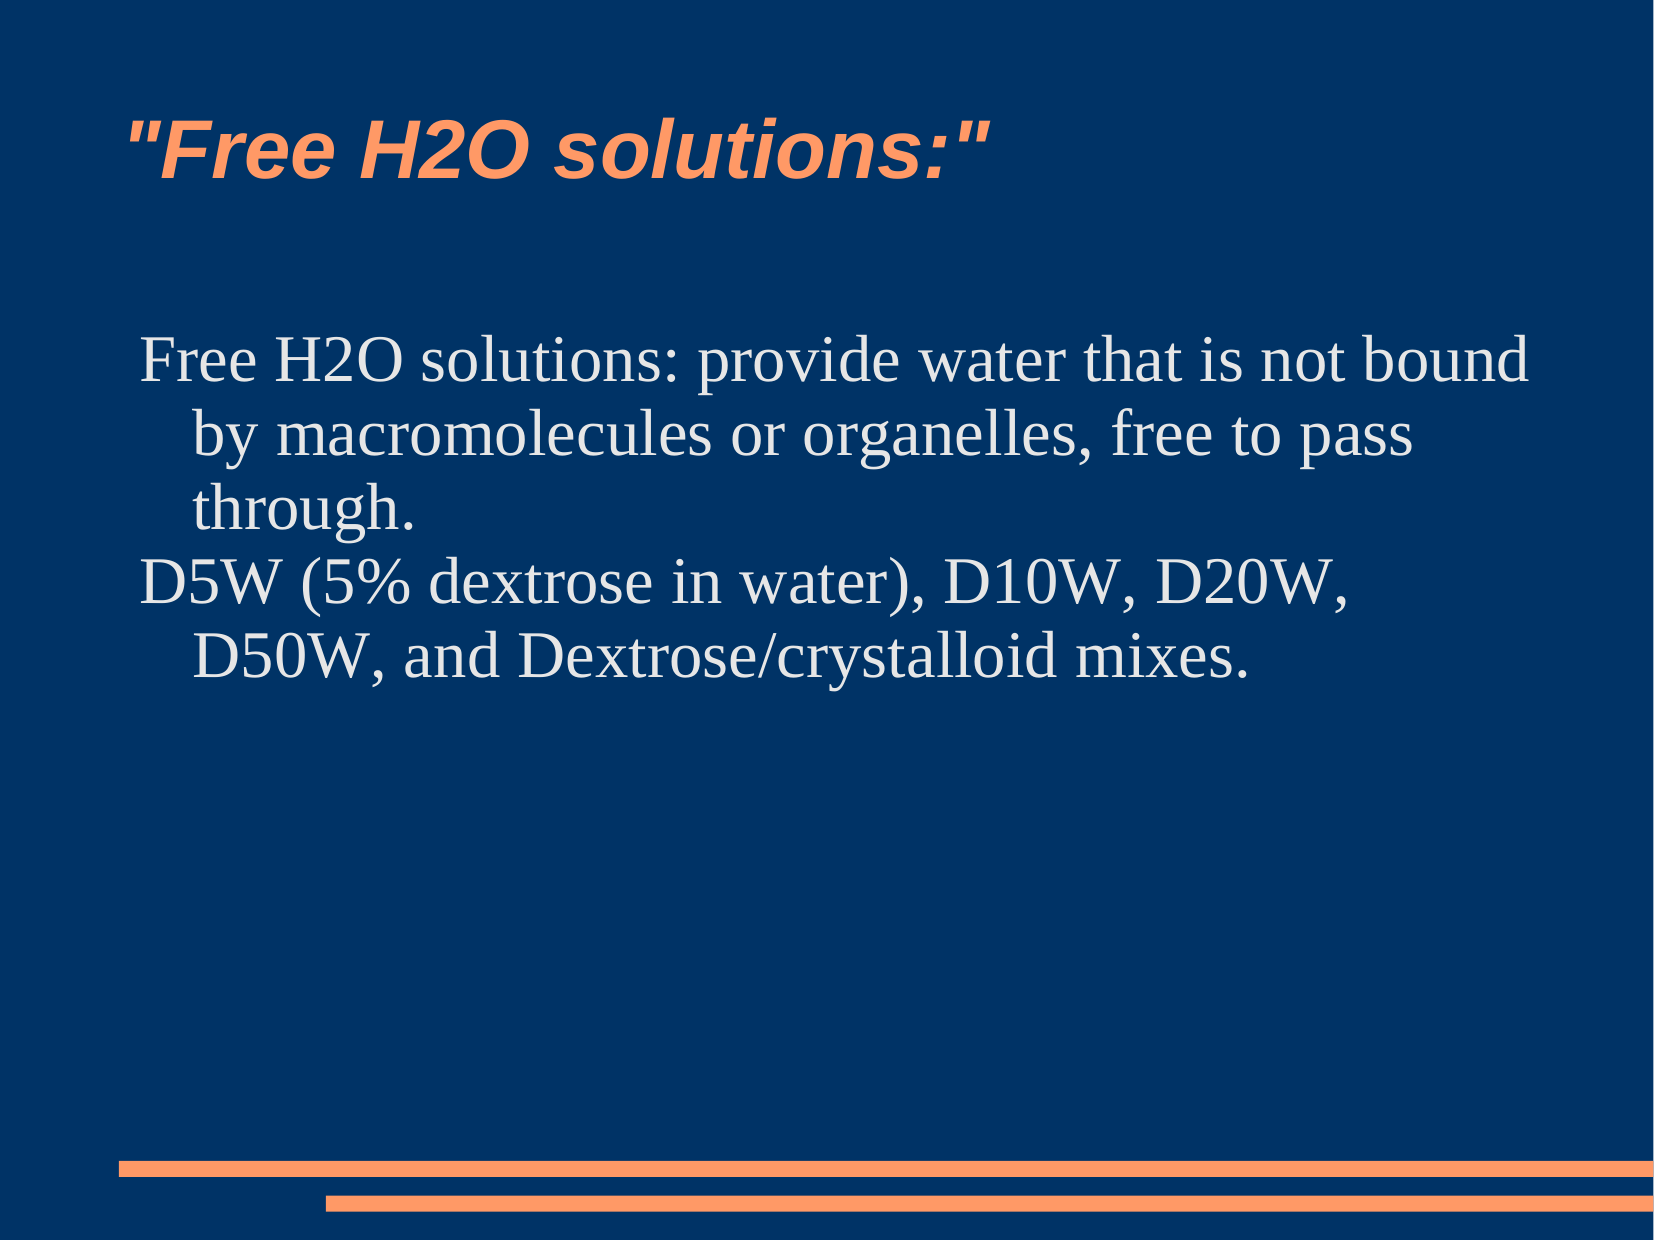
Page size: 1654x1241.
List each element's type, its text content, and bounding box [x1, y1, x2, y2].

list Free H2O solutions: provide water that is not bound by macromolecules or organelles, free to pass through. D5W (5% dextrose in water), D10W, D20W, D50W, and Dextrose/crystalloid mixes. [121, 322, 1561, 1132]
title "Free H2O solutions:" [121, 46, 1534, 254]
